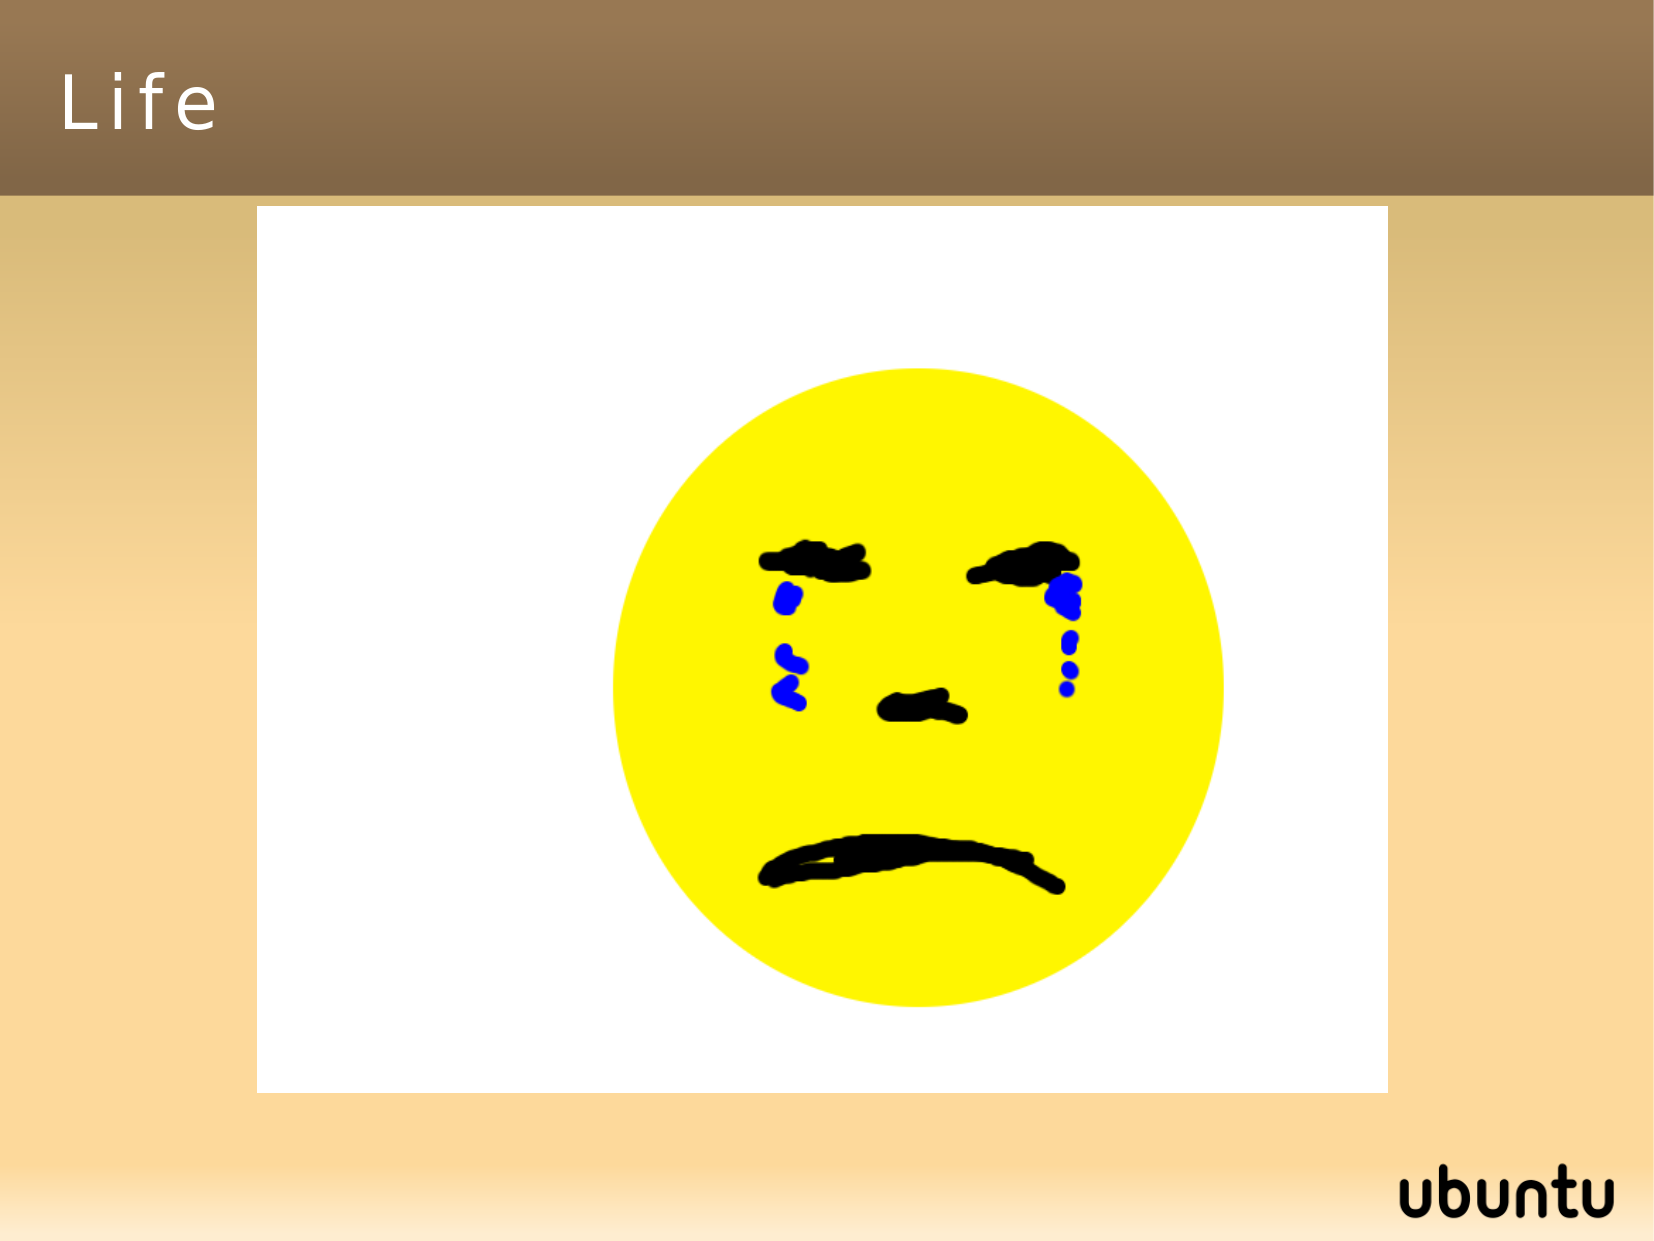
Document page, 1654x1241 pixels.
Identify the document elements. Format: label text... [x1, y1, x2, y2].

picture [0, 0, 1654, 1241]
title Life [59, 36, 1595, 171]
